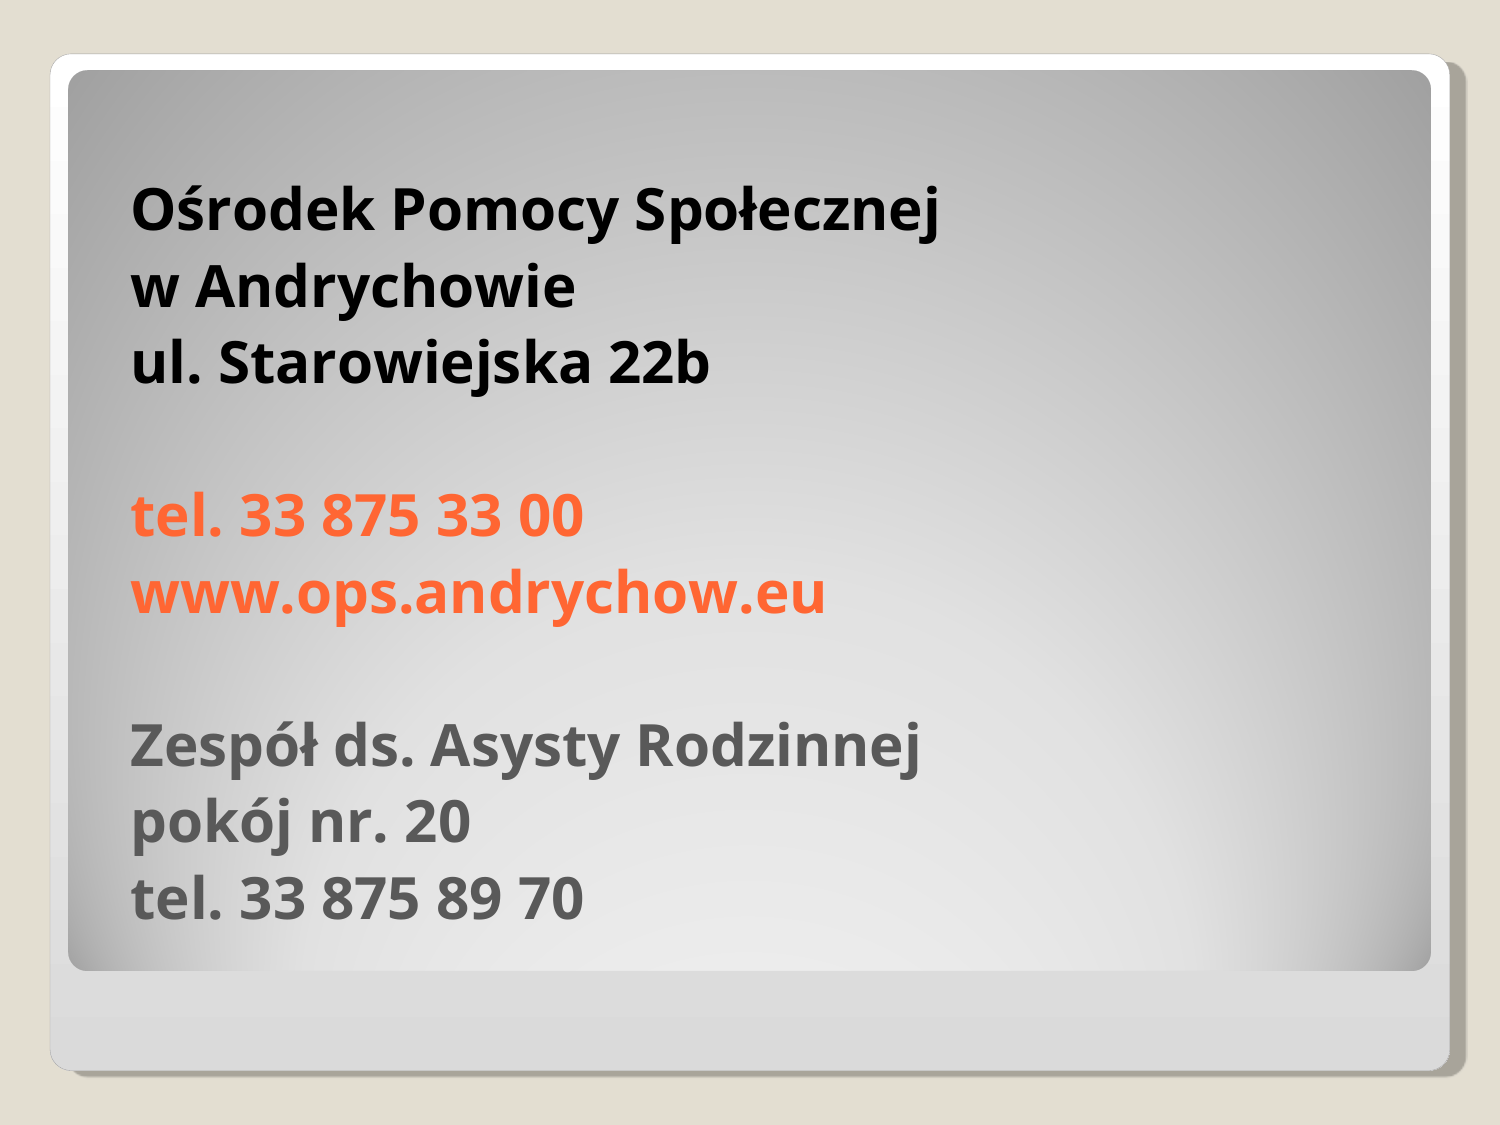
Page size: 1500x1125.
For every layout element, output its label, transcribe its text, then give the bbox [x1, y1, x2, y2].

picture [67, 69, 1432, 972]
text_box Ośrodek Pomocy Społecznej w Andrychowie ul. Starowiejska 22b tel. 33 875 33 00 www.ops.andrychow.eu Zespół ds. Asysty Rodzinnej pokój nr. 20 tel. 33 875 89 70 [88, 95, 1431, 1005]
